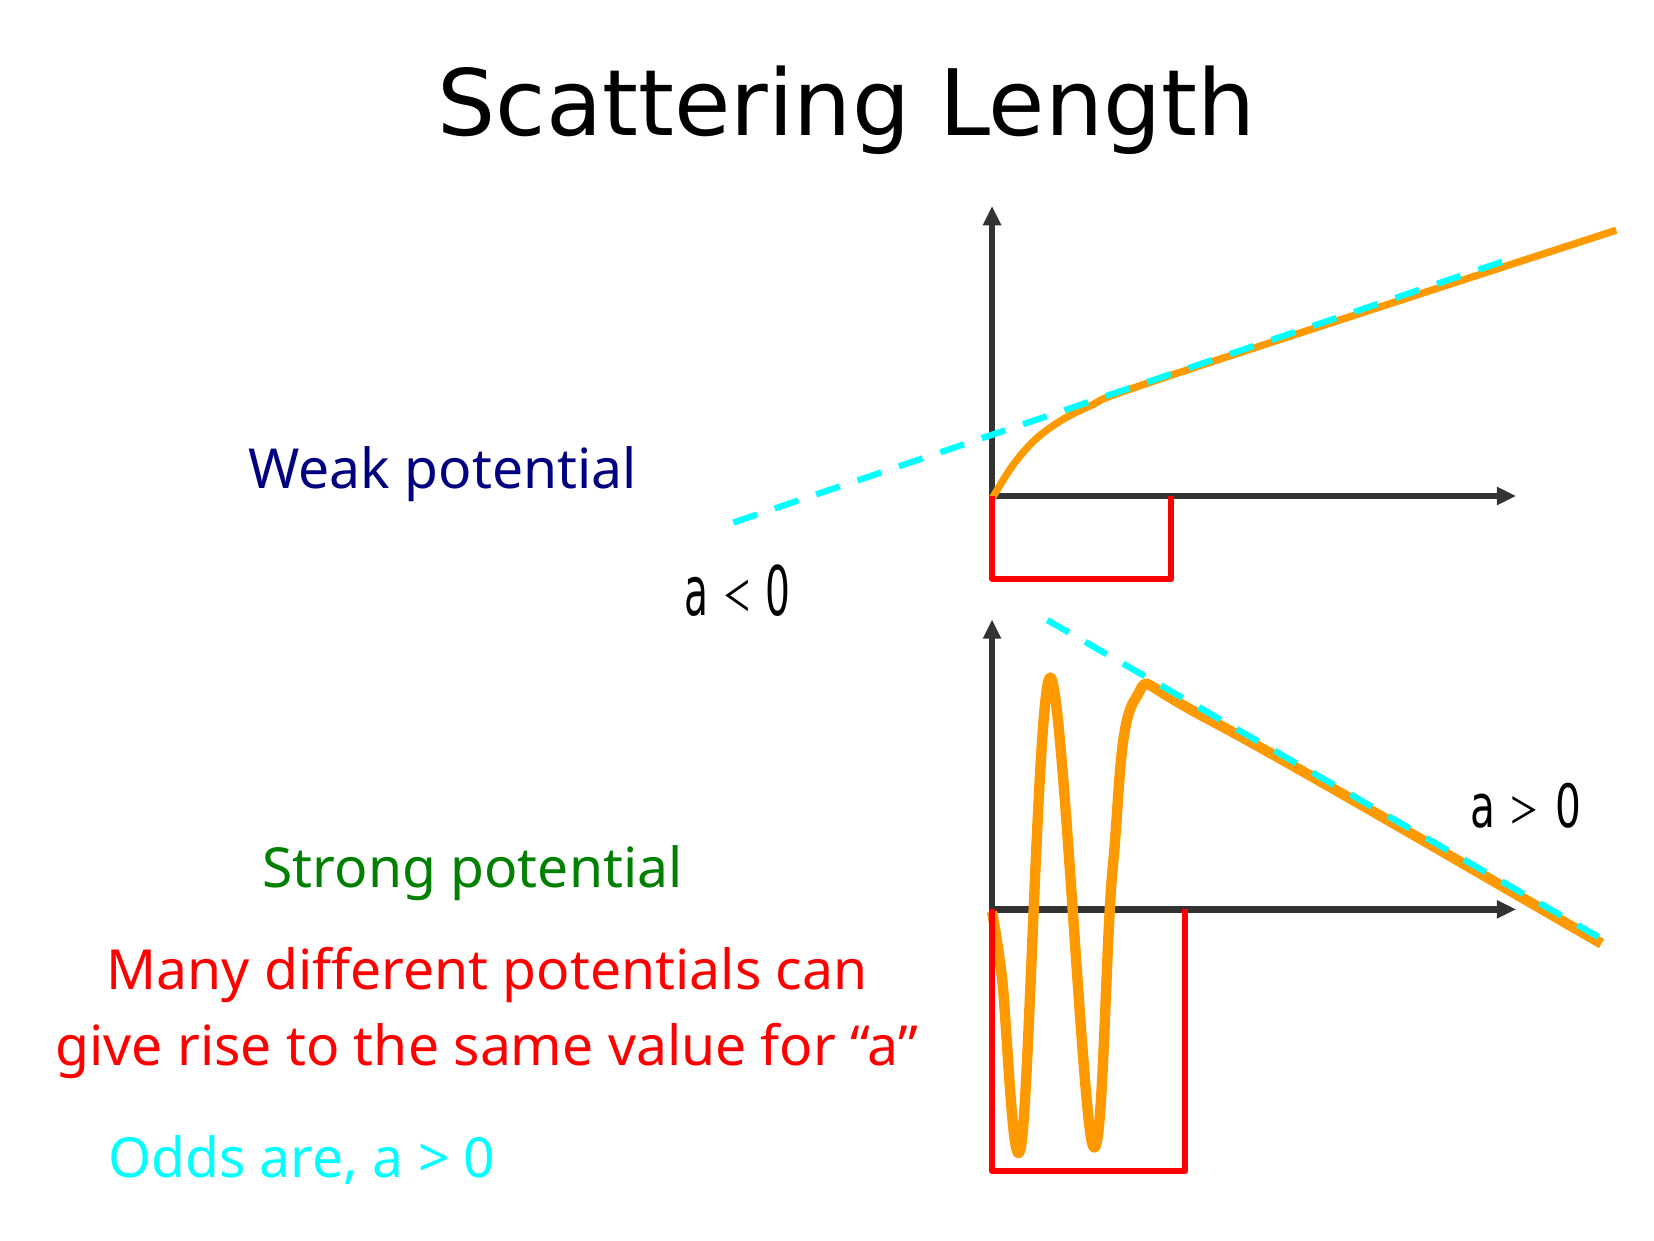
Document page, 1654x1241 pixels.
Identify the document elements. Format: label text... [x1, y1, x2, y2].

text_box Strong potential [247, 821, 699, 912]
title Scattering Length [289, 13, 1406, 193]
chart [675, 551, 806, 632]
text_box Odds are, a > 0 [93, 1110, 511, 1202]
text_box Many different potentials can give rise to the same value for “a” [0, 923, 975, 1090]
text_box Weak potential [233, 421, 653, 513]
chart [1460, 771, 1596, 842]
